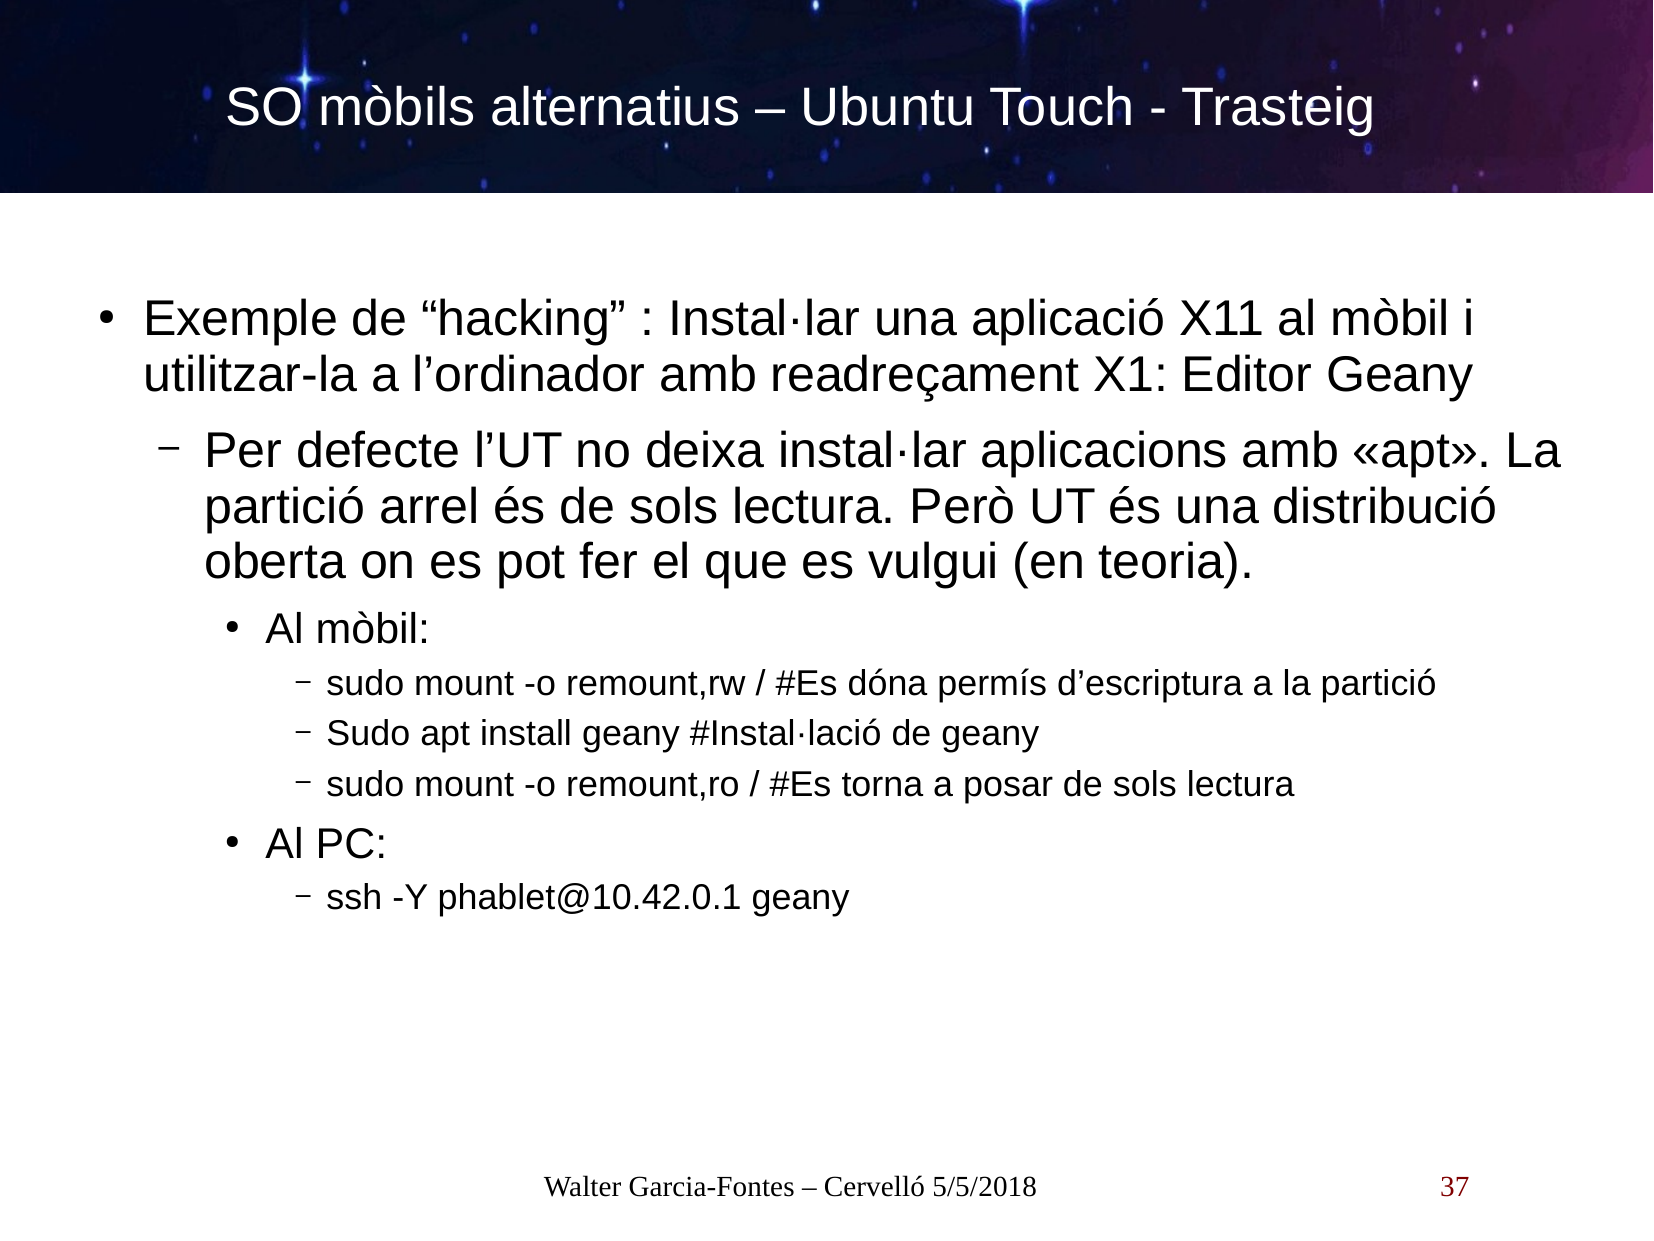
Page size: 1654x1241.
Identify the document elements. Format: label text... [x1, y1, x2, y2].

picture [0, 0, 1653, 193]
title SO mòbils alternatius – Ubuntu Touch - Trasteig [57, 2, 1546, 211]
list Exemple de “hacking” : Instal·lar una aplicació X11 al mòbil i utilitzar-la a l’ordinador amb readreçament X1: Editor Geany Per defecte l’UT no deixa instal·lar aplicacions amb «apt». La partició arrel és de sols lectura. Però UT és una distribució oberta on es pot fer el que es vulgui (en teoria). Al mòbil: sudo mount -o remount,rw / #Es dóna permís d’escriptura a la partició Sudo apt install geany #Instal·lació de geany sudo mount -o remount,ro / #Es torna a posar de sols lectura Al PC: ssh -Y phablet@10.42.0.1 geany [82, 290, 1571, 1010]
